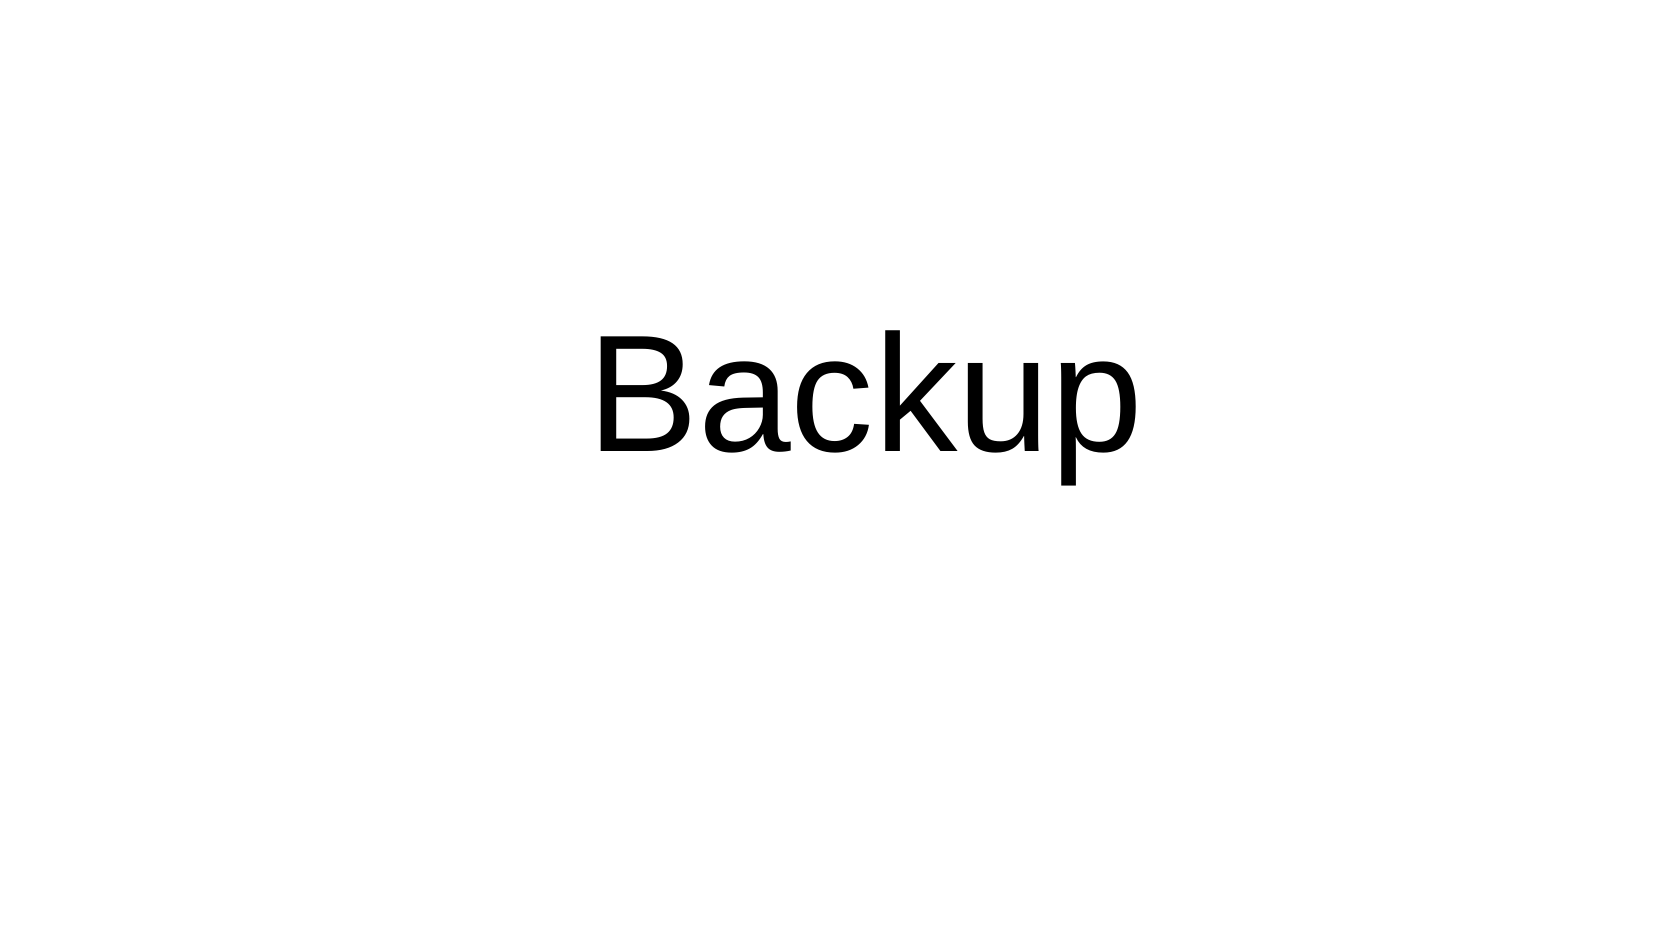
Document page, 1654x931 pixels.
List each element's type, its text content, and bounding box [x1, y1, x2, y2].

list Backup [82, 300, 1571, 758]
